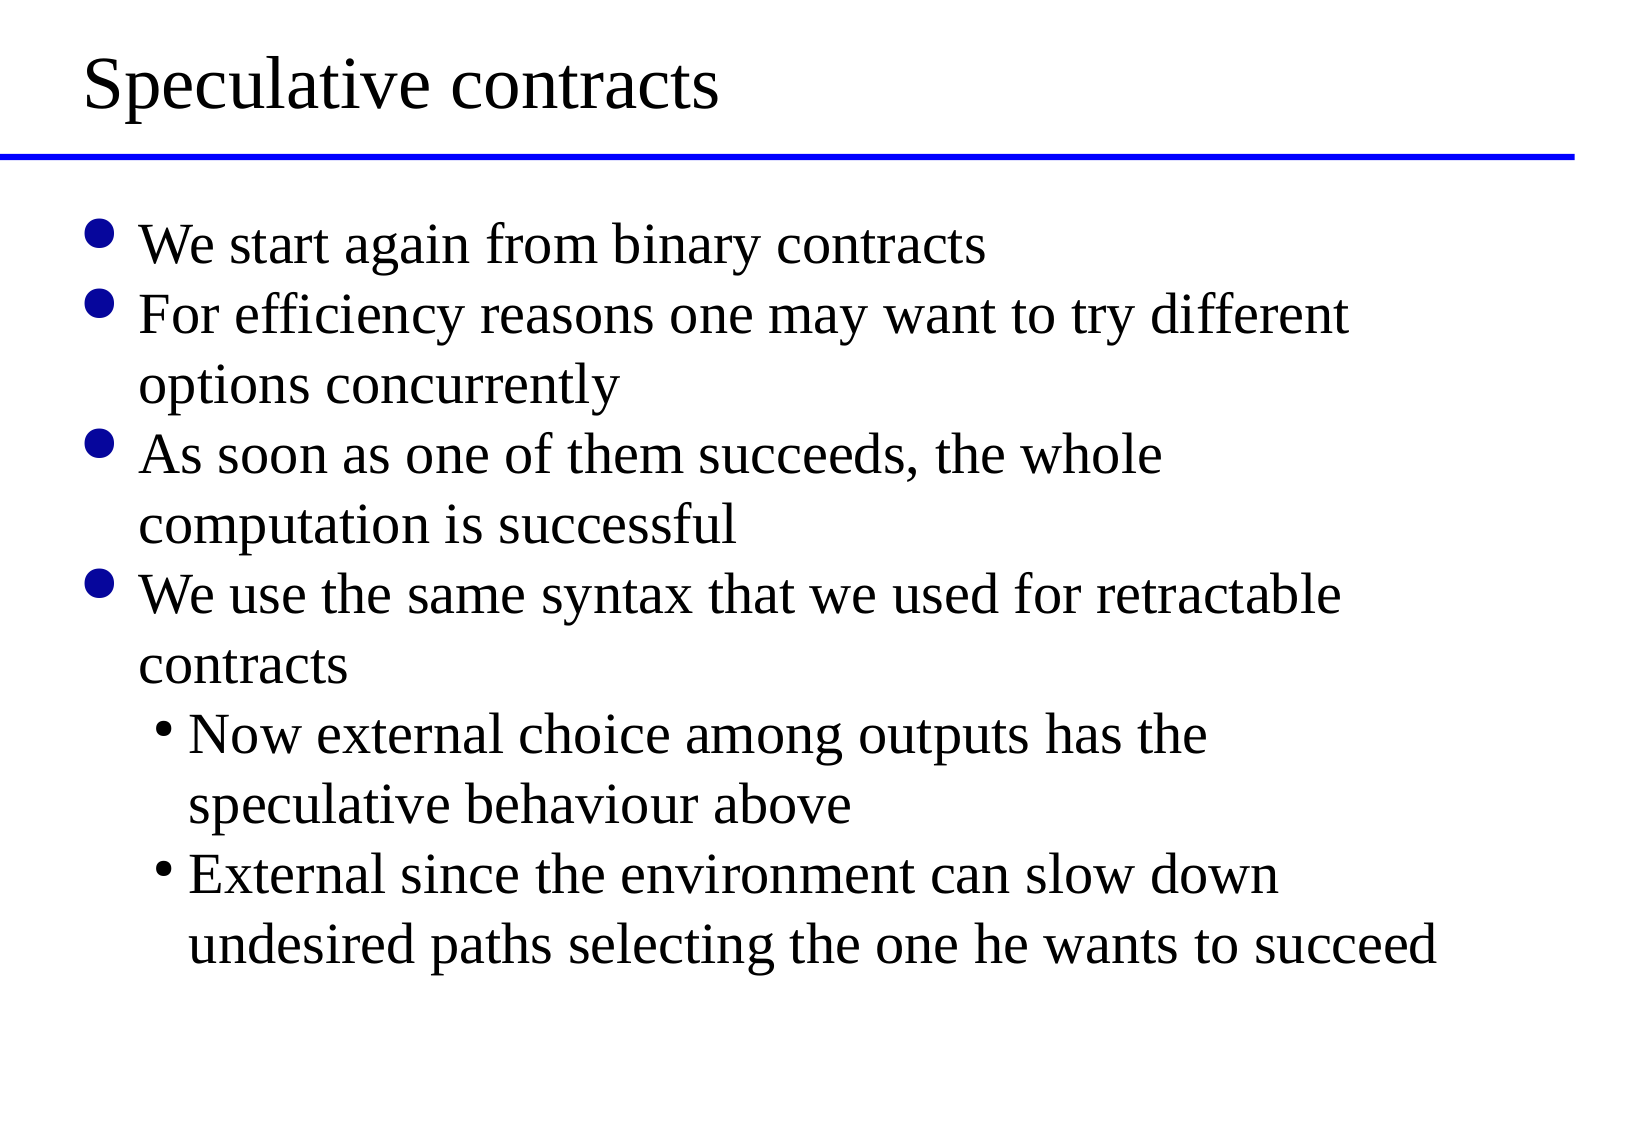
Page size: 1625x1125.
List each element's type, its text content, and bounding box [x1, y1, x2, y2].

text_box We start again from binary contracts For efficiency reasons one may want to try different options concurrently As soon as one of them succeeds, the whole computation is successful We use the same syntax that we used for retractable contracts Now external choice among outputs has the speculative behaviour above External since the environment can slow down undesired paths selecting the one he wants to succeed [67, 198, 1478, 1061]
text_box Speculative contracts [67, 27, 1544, 131]
